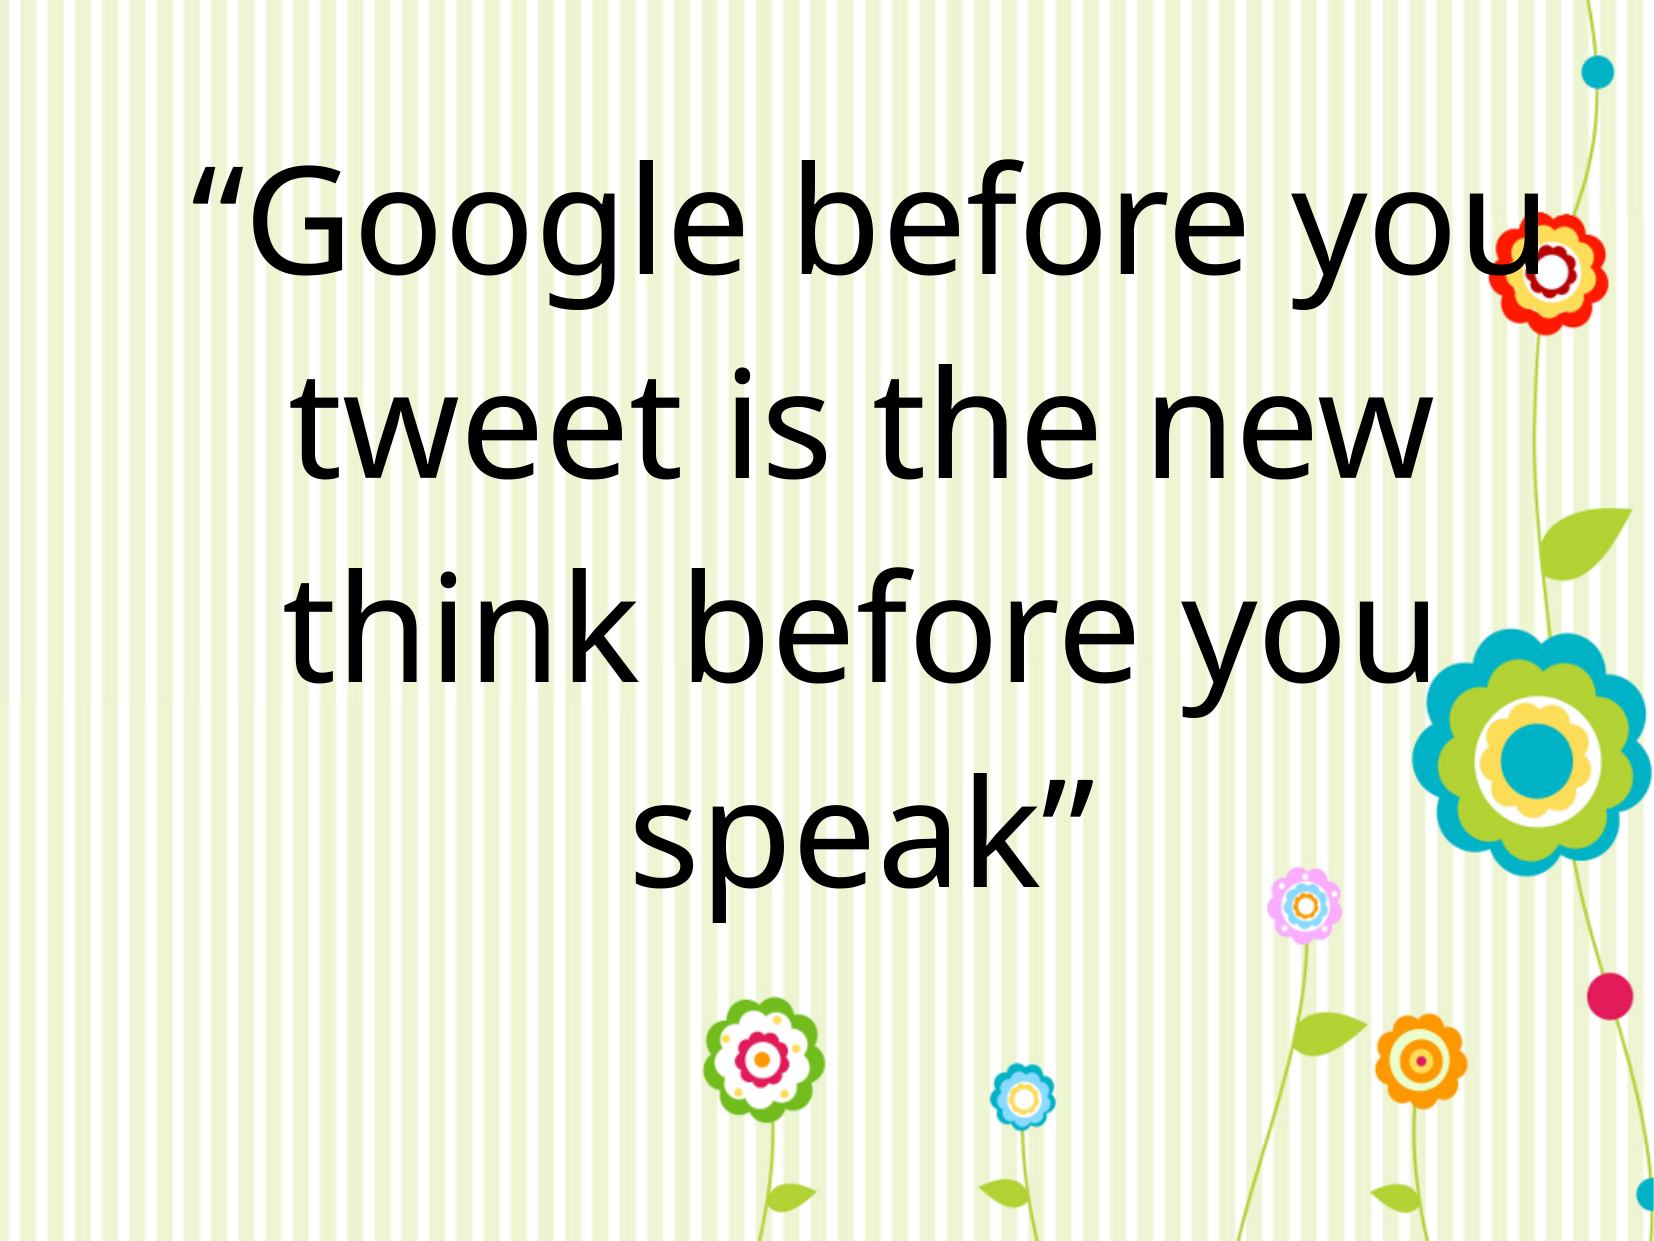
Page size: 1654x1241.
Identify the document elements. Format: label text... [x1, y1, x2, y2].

picture [0, 0, 1654, 1241]
subtitle “Google before you tweet is the new think before you speak” [82, 56, 1571, 1193]
